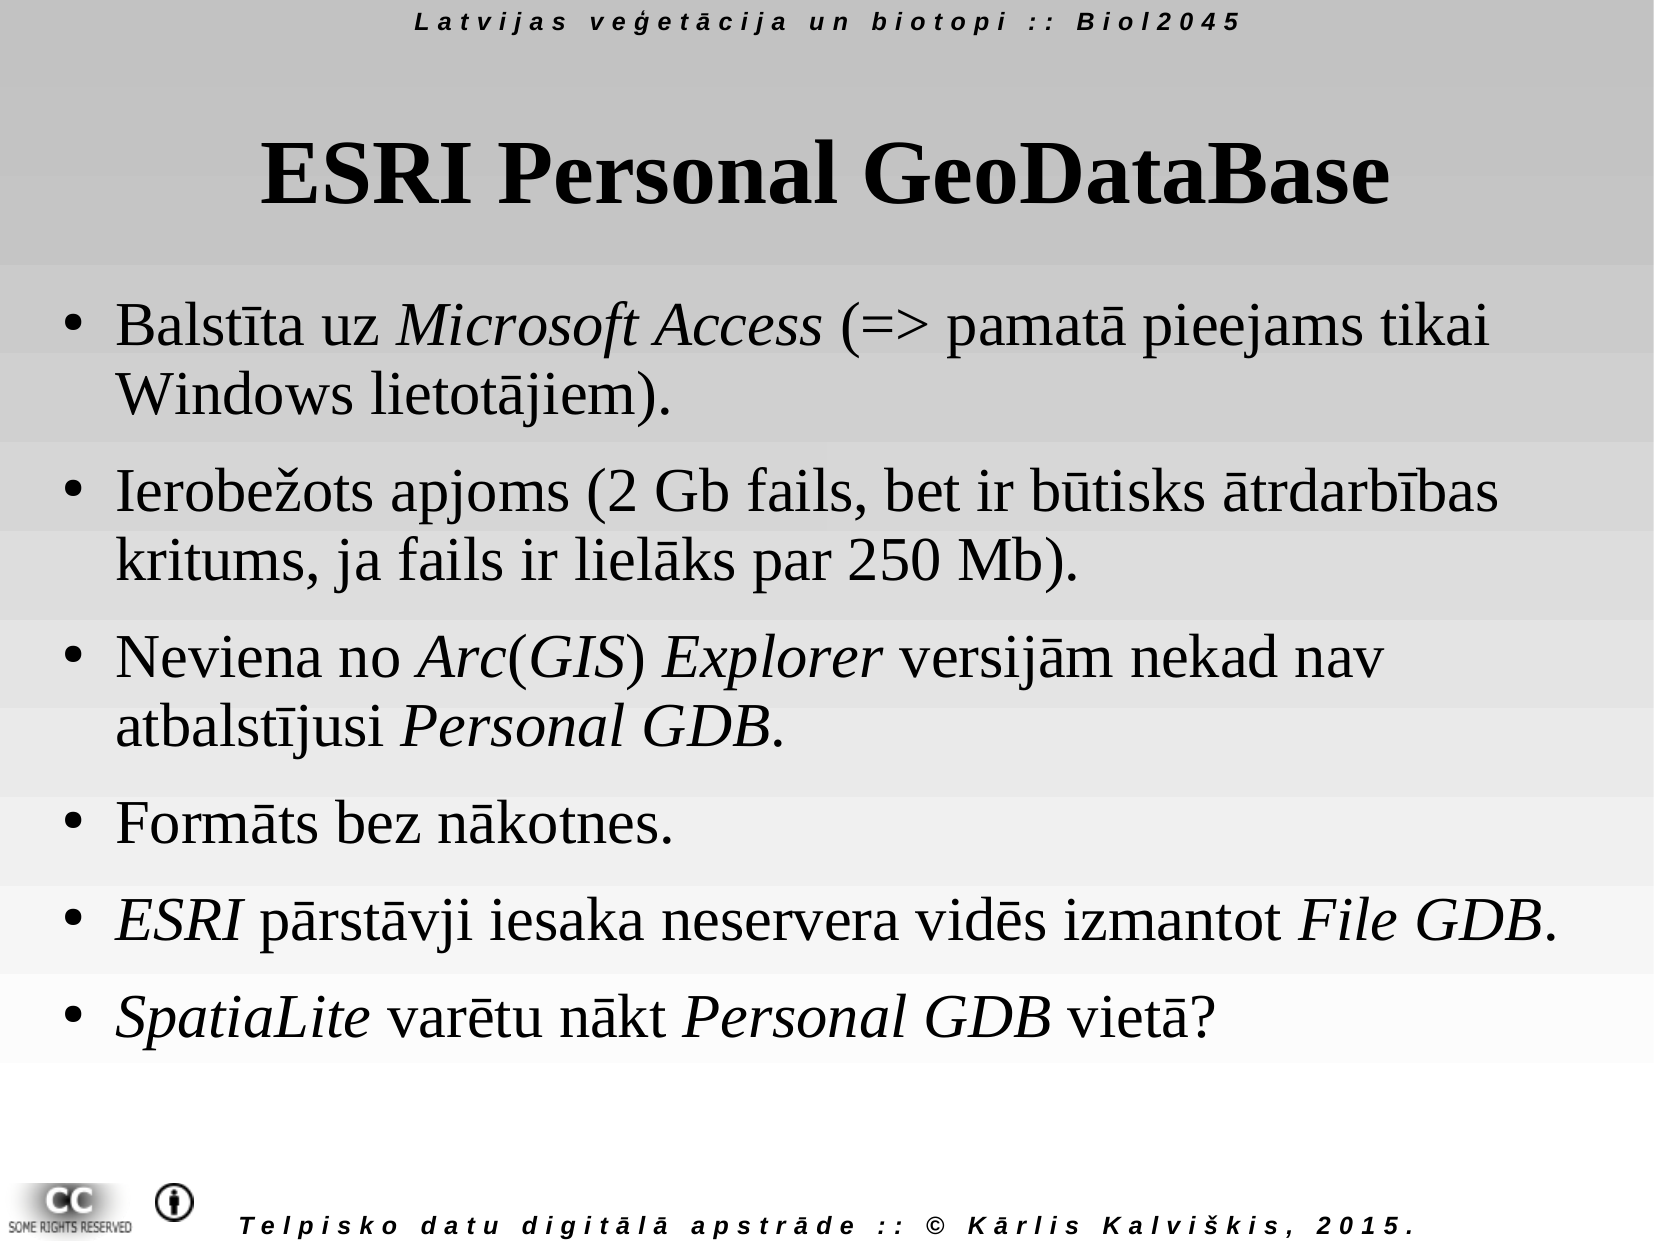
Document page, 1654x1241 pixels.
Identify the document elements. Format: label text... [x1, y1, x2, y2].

picture [0, 0, 1654, 1241]
title ESRI Personal GeoDataBase [29, 49, 1625, 296]
list Balstīta uz Microsoft Access (=> pamatā pieejams tikai Windows lietotājiem). Ierobežots apjoms (2 Gb fails, bet ir būtisks ātrdarbības kritums, ja fails ir lielāks par 250 Mb). Neviena no Arc(GIS) Explorer versijām nekad nav atbalstījusi Personal GDB. Formāts bez nākotnes. ESRI pārstāvji iesaka neservera vidēs izmantot File GDB. SpatiaLite varētu nākt Personal GDB vietā? [44, 289, 1610, 1113]
